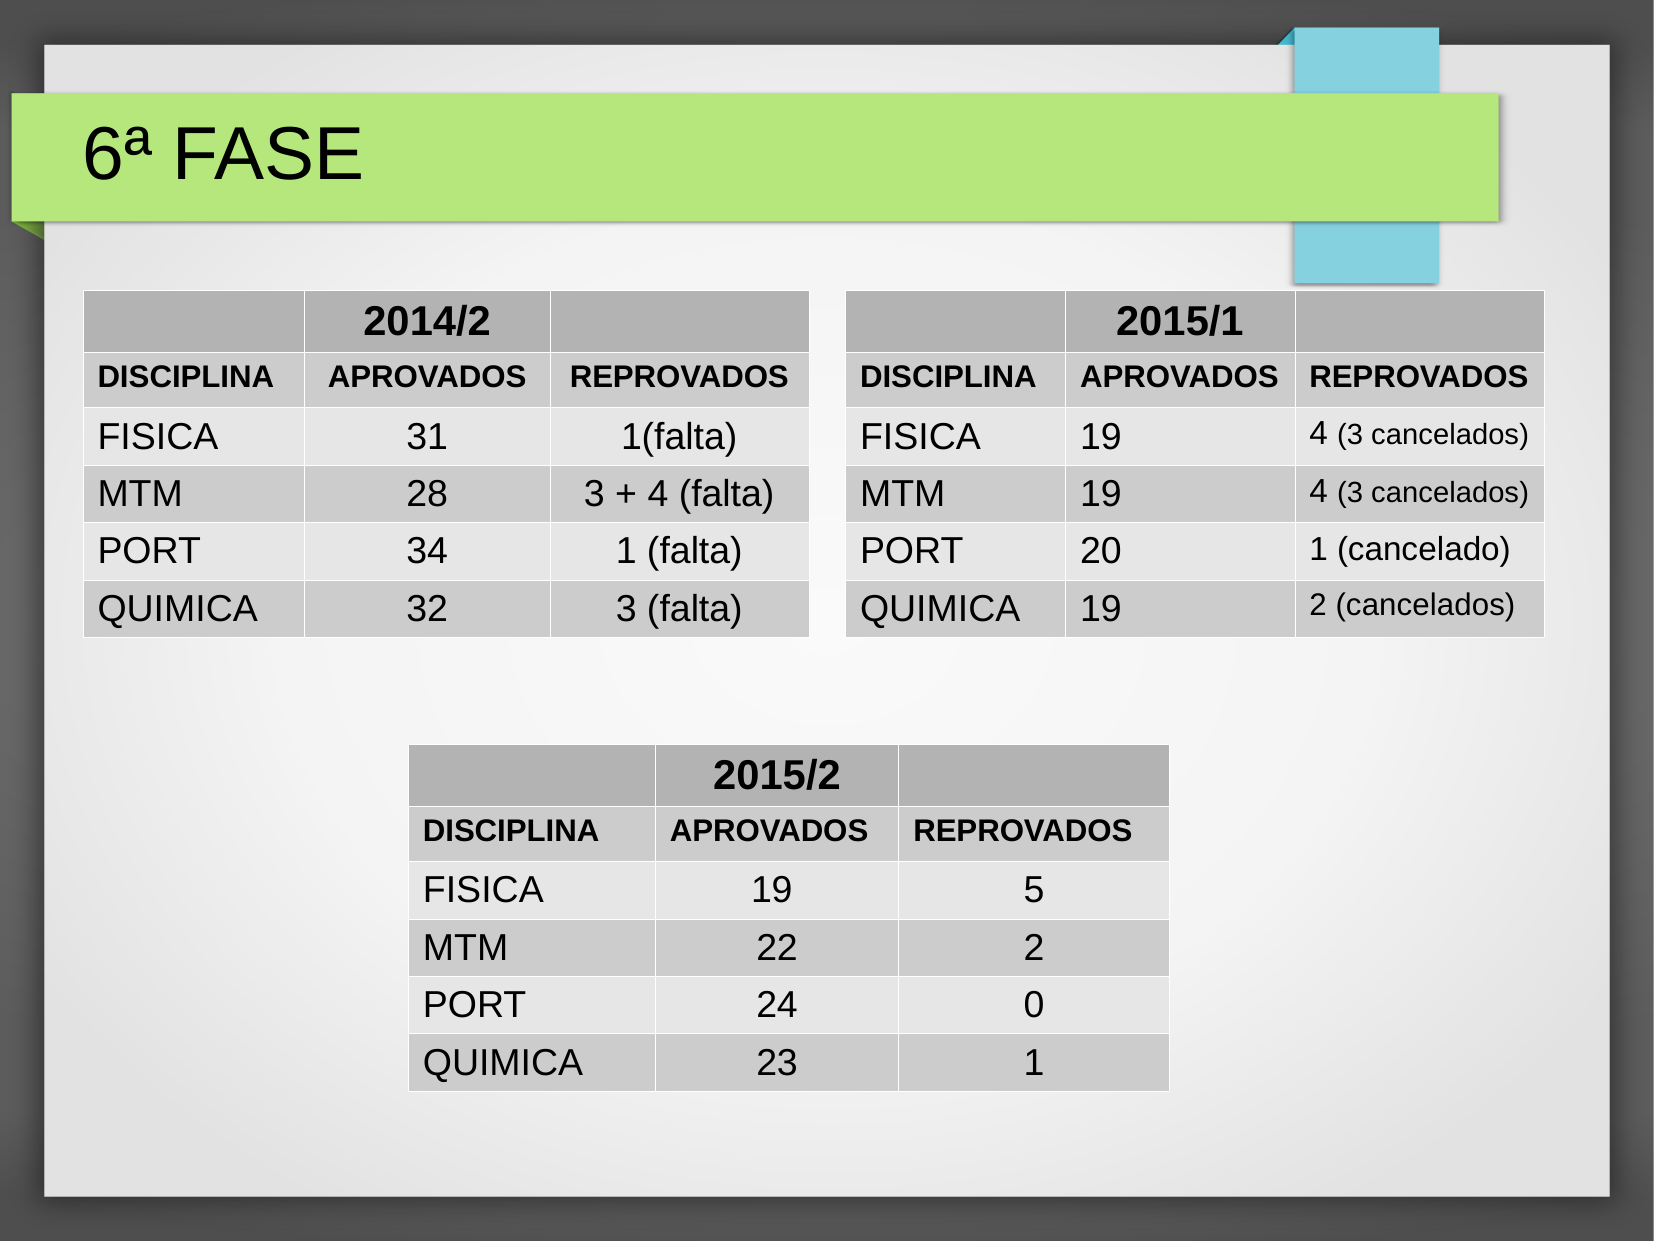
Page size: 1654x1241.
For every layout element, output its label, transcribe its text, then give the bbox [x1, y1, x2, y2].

table_cell FISICA [84, 408, 304, 465]
table_cell 1 [899, 1034, 1169, 1091]
table_cell MTM [409, 920, 655, 976]
table_cell PORT [84, 523, 304, 580]
table_cell 0 [899, 977, 1169, 1033]
table_cell 19 [656, 862, 898, 919]
table_cell REPROVADOS [1296, 353, 1544, 407]
table_cell APROVADOS [656, 807, 898, 861]
table_cell 3 + 4 (falta) [551, 466, 809, 522]
table_cell DISCIPLINA [846, 353, 1065, 407]
table_cell FISICA [846, 408, 1065, 465]
table_cell 23 [656, 1034, 898, 1091]
table_cell QUIMICA [846, 581, 1065, 637]
table_cell 32 [305, 581, 550, 637]
table_cell 4 (3 cancelados) [1296, 466, 1544, 522]
table_cell DISCIPLINA [409, 807, 655, 861]
table_cell 31 [305, 408, 550, 465]
title 6ª FASE [82, 94, 1264, 213]
table_cell DISCIPLINA [84, 353, 304, 407]
table_cell 34 [305, 523, 550, 580]
table_header [84, 291, 304, 352]
table_cell 19 [1066, 466, 1295, 522]
table_header [846, 291, 1065, 352]
table_header [409, 745, 655, 806]
table_cell APROVADOS [305, 353, 550, 407]
table_cell APROVADOS [1066, 353, 1295, 407]
table_header 2015/1 [1066, 291, 1295, 352]
table_cell 2 [899, 920, 1169, 976]
table_header 2015/2 [656, 745, 898, 806]
table_cell MTM [84, 466, 304, 522]
table_cell 4 (3 cancelados) [1296, 408, 1544, 465]
table_cell MTM [846, 466, 1065, 522]
table_cell 24 [656, 977, 898, 1033]
table_header [899, 745, 1169, 806]
table_cell 1(falta) [551, 408, 809, 465]
table_cell 19 [1066, 408, 1295, 465]
table_cell REPROVADOS [551, 353, 809, 407]
table_cell 28 [305, 466, 550, 522]
table_cell 1 (falta) [551, 523, 809, 580]
table_cell 5 [899, 862, 1169, 919]
table_cell QUIMICA [84, 581, 304, 637]
table_header 2014/2 [305, 291, 550, 352]
table_header [551, 291, 809, 352]
table_cell PORT [846, 523, 1065, 580]
table_cell 20 [1066, 523, 1295, 580]
table_cell PORT [409, 977, 655, 1033]
table_cell QUIMICA [409, 1034, 655, 1091]
table_cell FISICA [409, 862, 655, 919]
table_cell 22 [656, 920, 898, 976]
picture [0, 0, 1654, 1241]
table_cell 19 [1066, 581, 1295, 637]
table_cell 3 (falta) [551, 581, 809, 637]
table_header [1296, 291, 1544, 352]
table_cell 1 (cancelado) [1296, 523, 1544, 580]
table_cell 2 (cancelados) [1296, 581, 1544, 637]
table_cell REPROVADOS [899, 807, 1169, 861]
